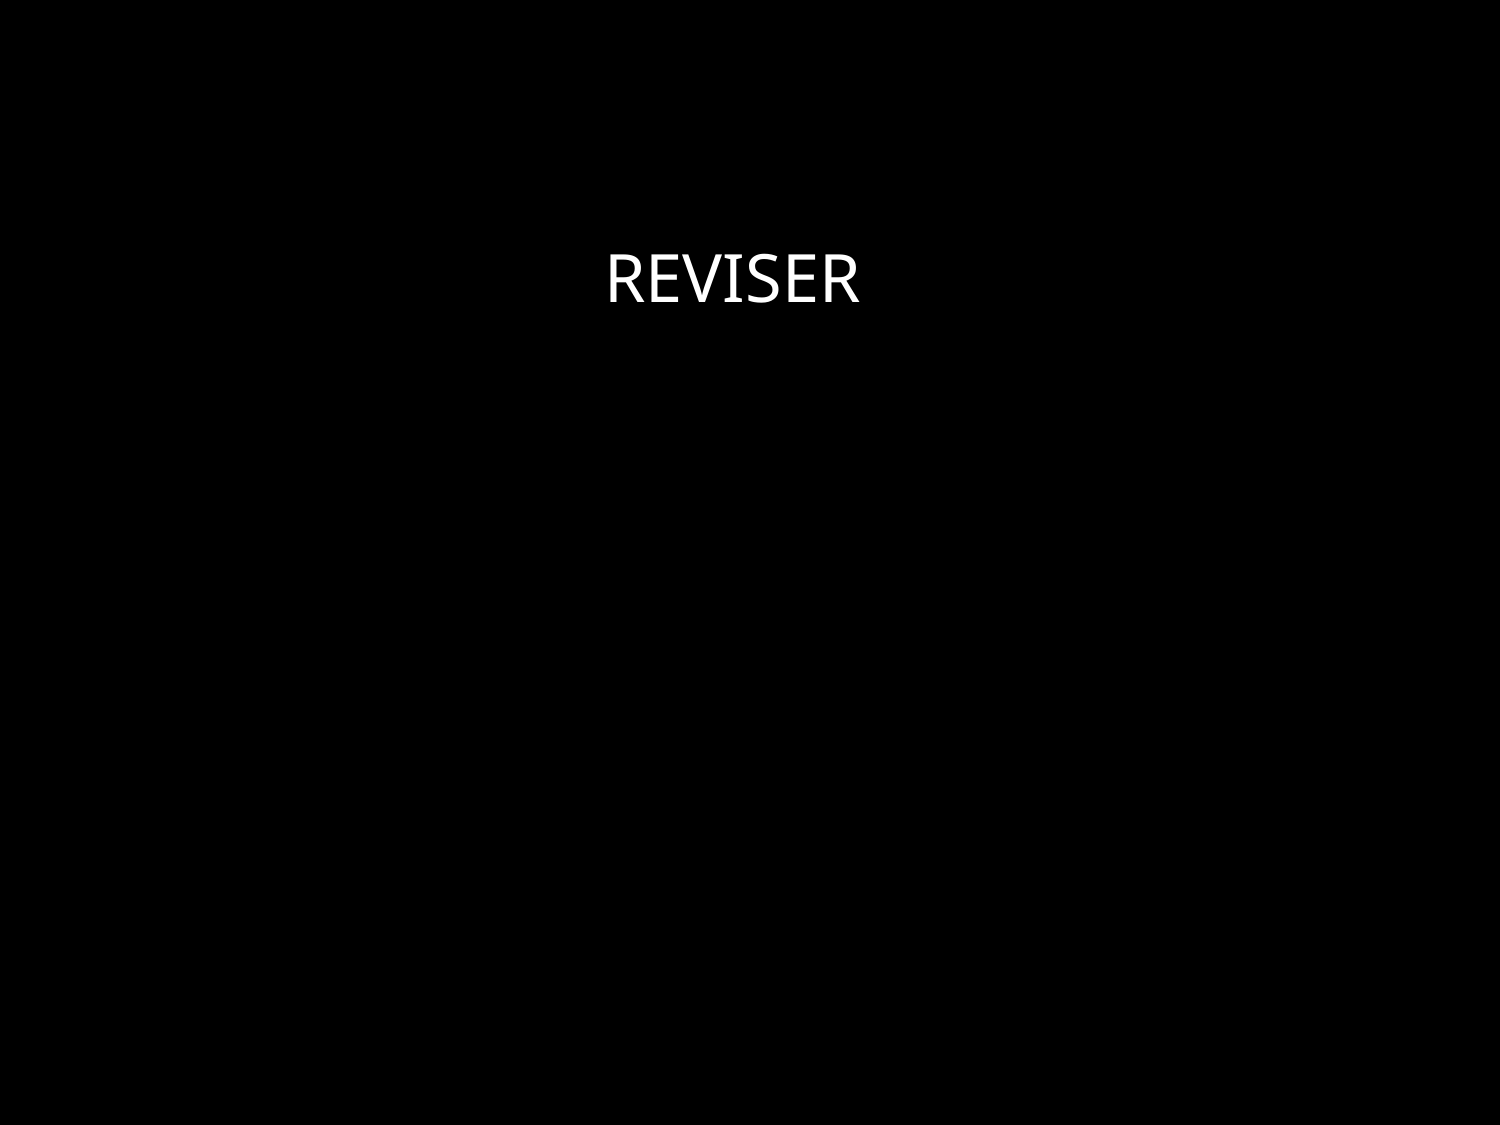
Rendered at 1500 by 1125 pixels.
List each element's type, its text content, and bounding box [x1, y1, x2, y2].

subtitle REVISER [95, 35, 1371, 686]
